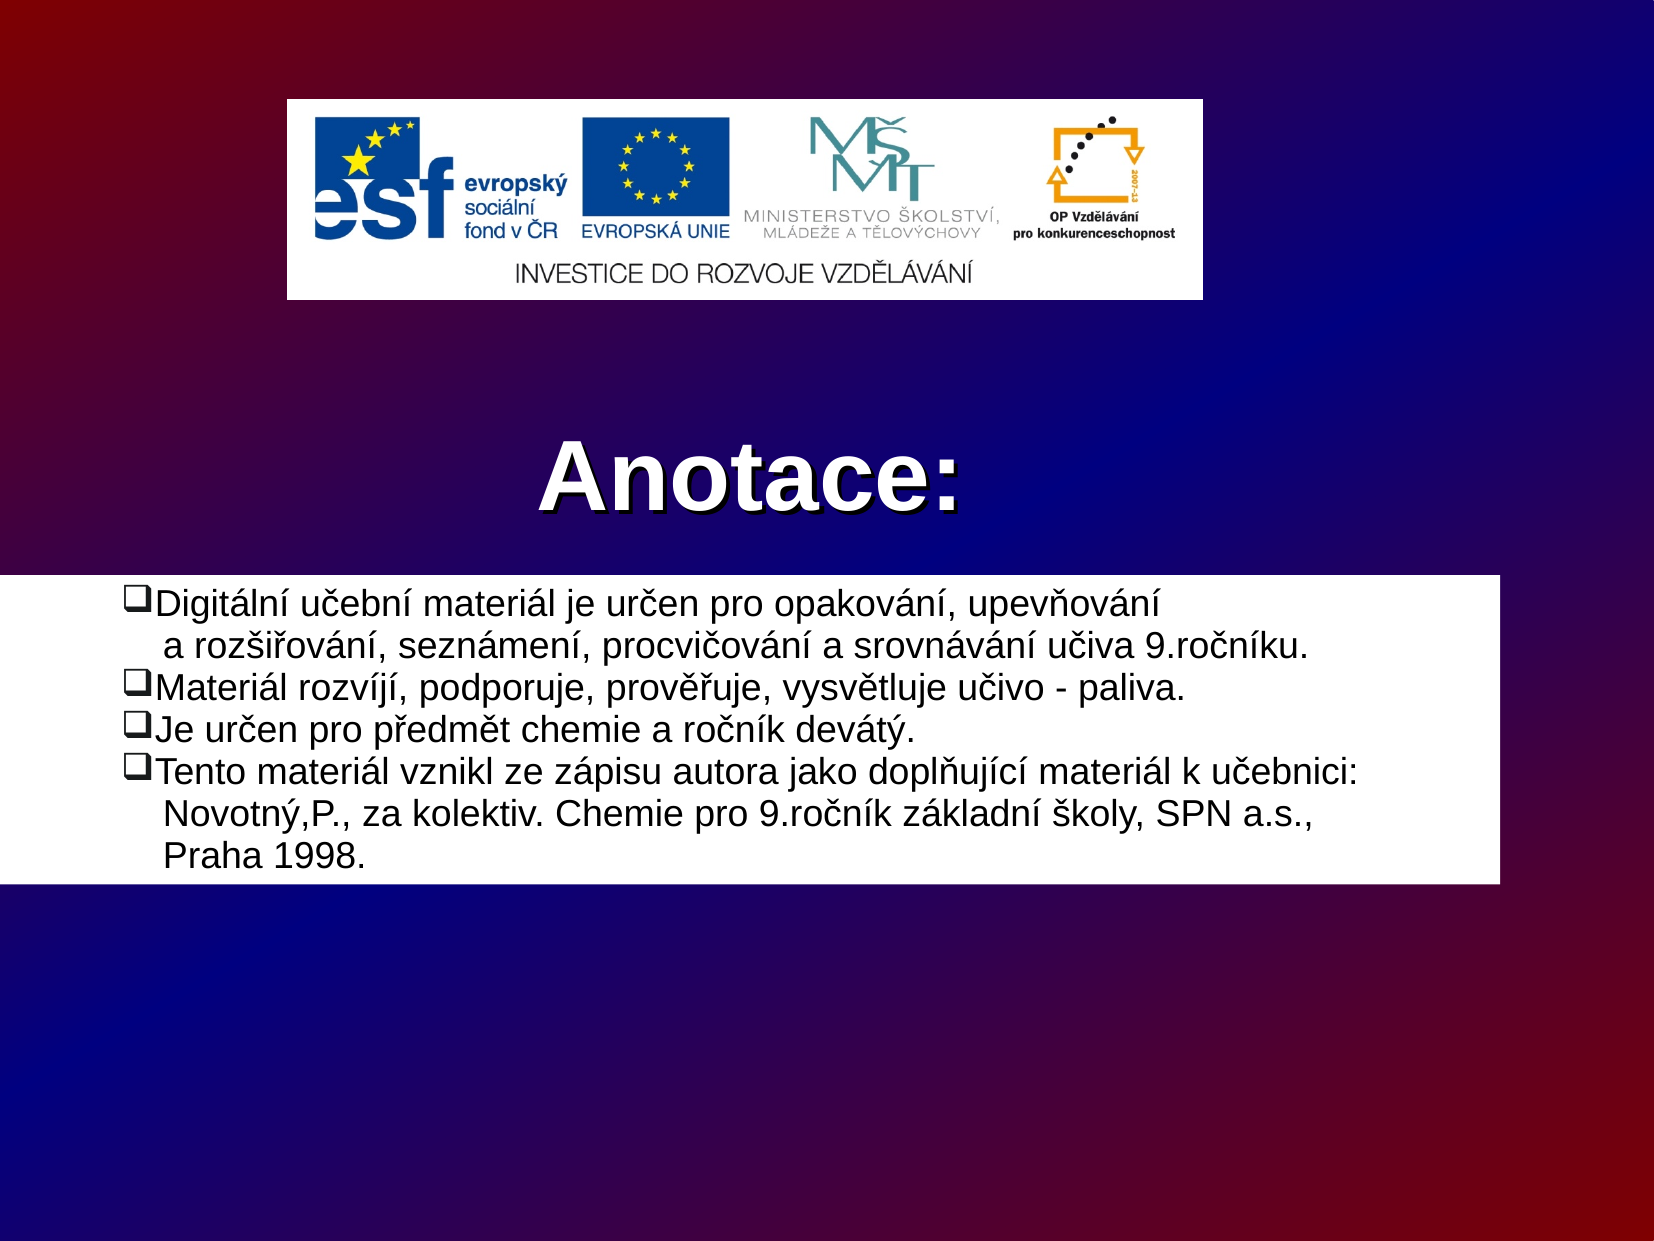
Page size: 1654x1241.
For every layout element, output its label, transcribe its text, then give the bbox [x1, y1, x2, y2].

title Anotace: [112, 349, 1388, 575]
picture [287, 99, 1203, 300]
text_box Digitální učební materiál je určen pro opakování, upevňování a rozšiřování, seznámení, procvičování a srovnávání učiva 9.ročníku. Materiál rozvíjí, podporuje, prověřuje, vysvětluje učivo - paliva. Je určen pro předmět chemie a ročník devátý. Tento materiál vznikl ze zápisu autora jako doplňující materiál k učebnici: Novotný,P., za kolektiv. Chemie pro 9.ročník základní školy, SPN a.s., Praha 1998. [0, 575, 1501, 885]
